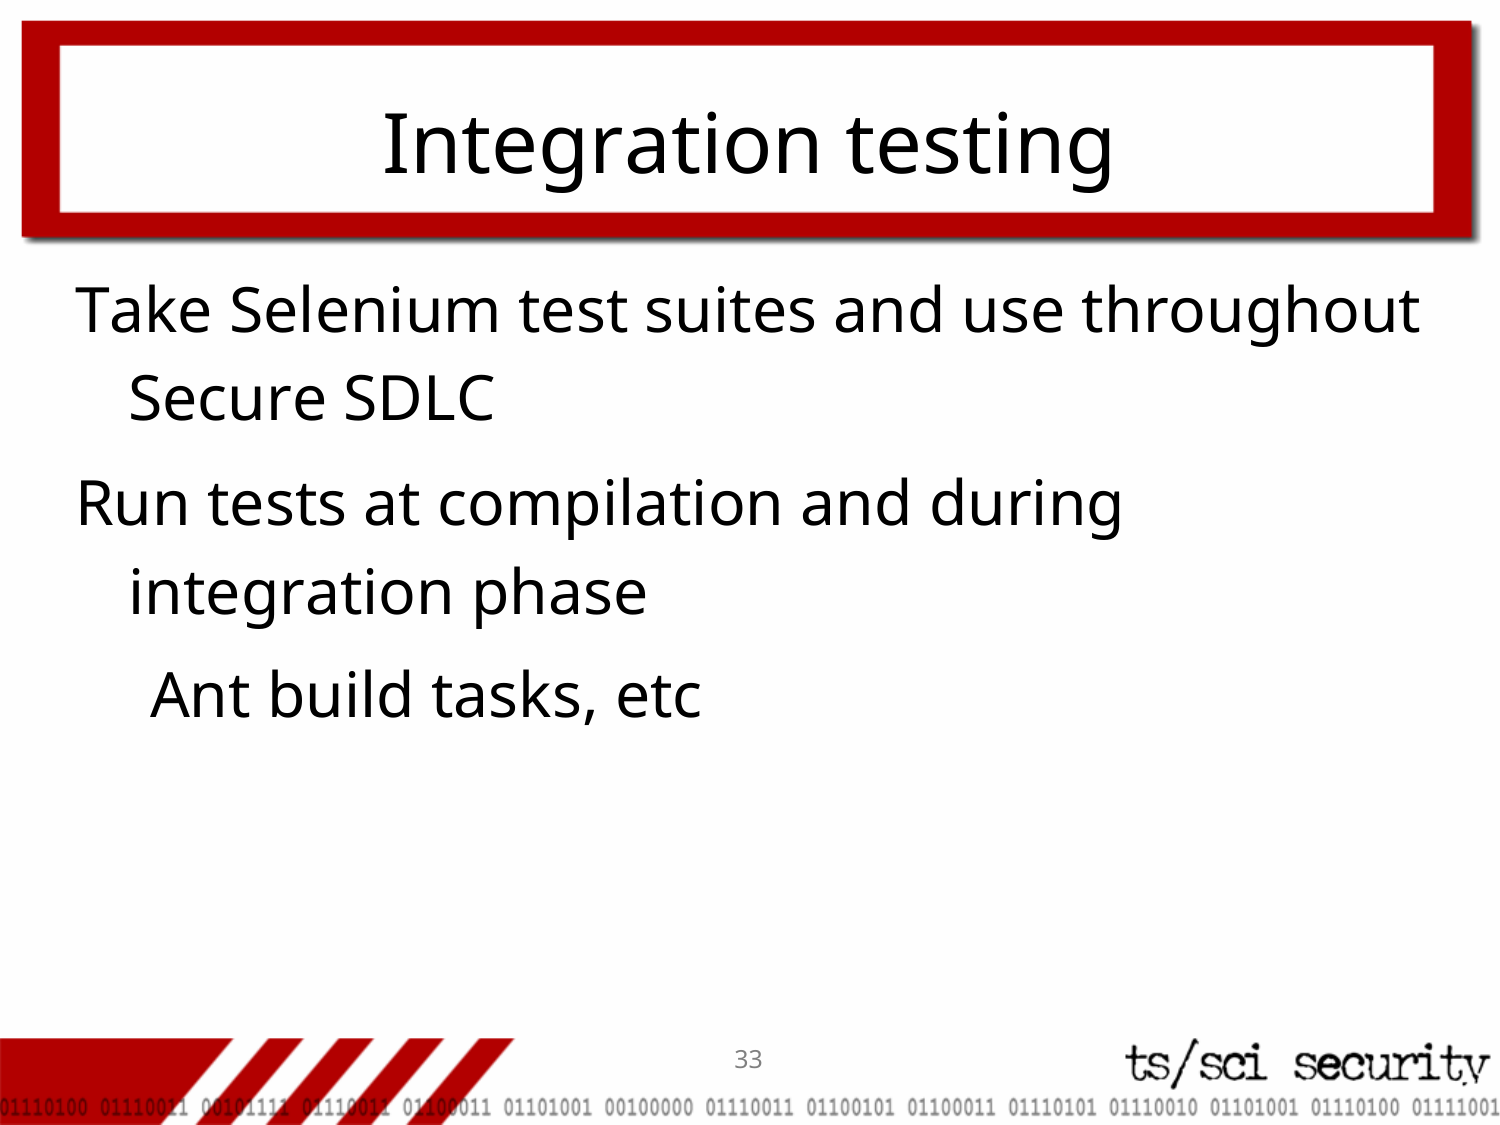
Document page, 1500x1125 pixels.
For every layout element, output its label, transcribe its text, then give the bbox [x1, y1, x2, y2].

picture [0, 0, 1500, 1125]
list Take Selenium test suites and use throughout Secure SDLC Run tests at compilation and during integration phase Ant build tasks, etc [75, 262, 1426, 991]
title Integration testing [75, 28, 1426, 250]
